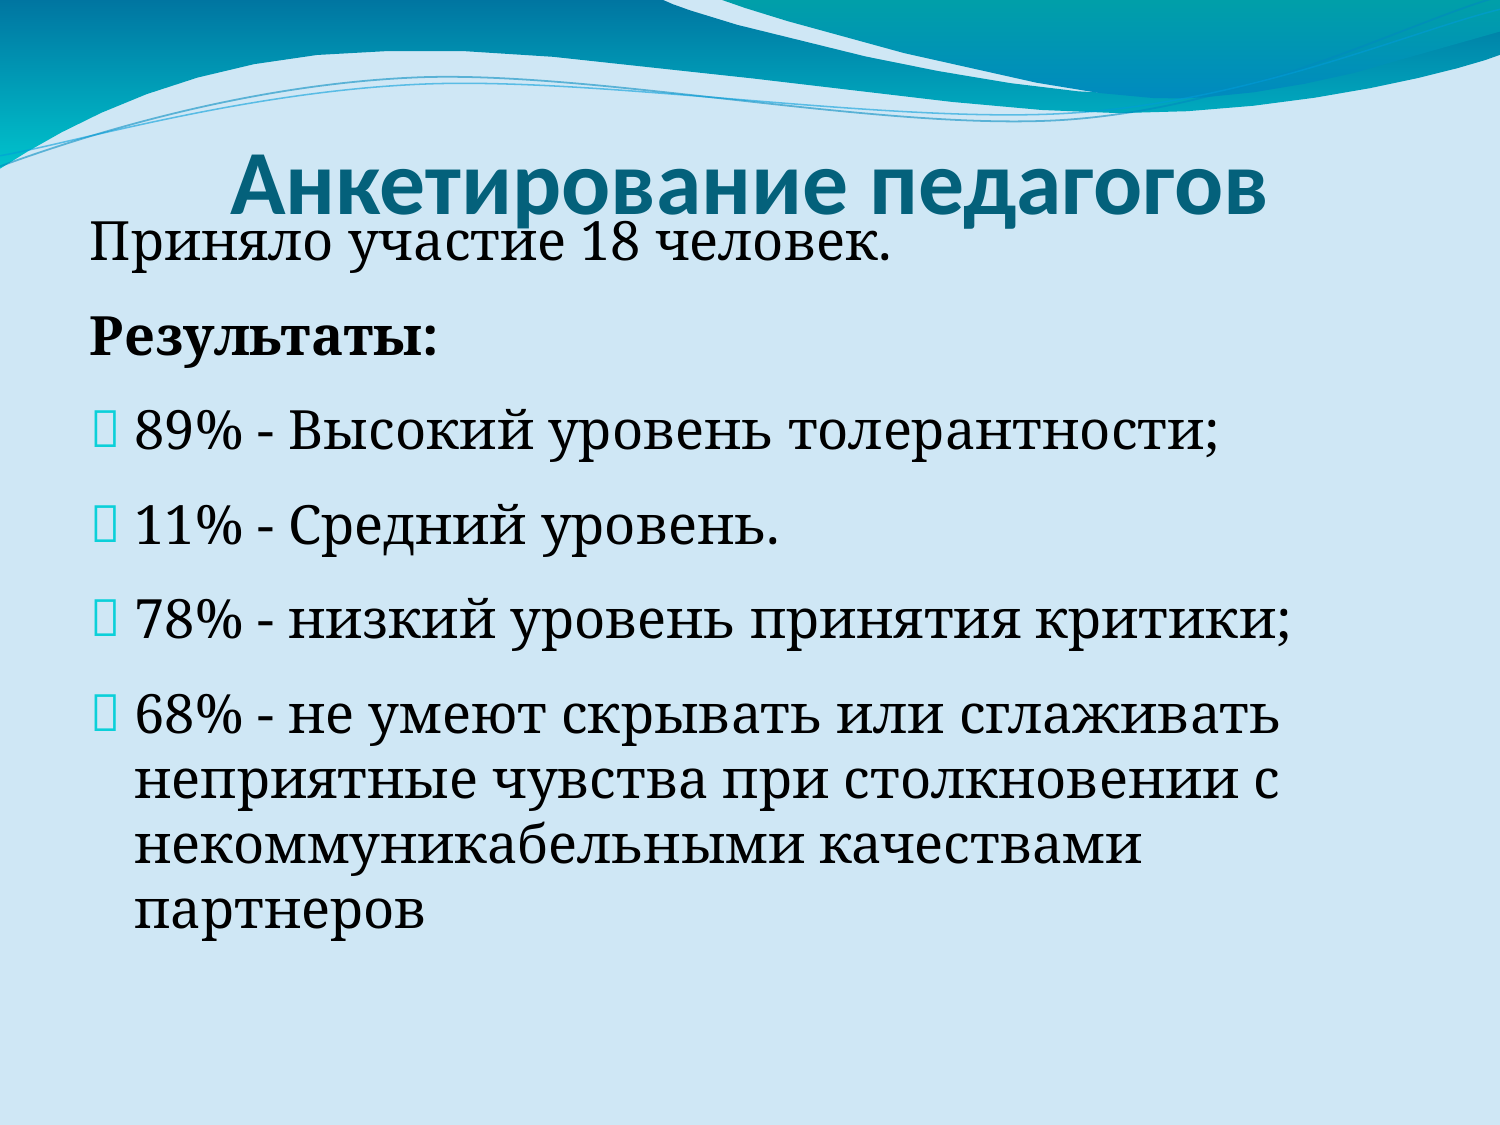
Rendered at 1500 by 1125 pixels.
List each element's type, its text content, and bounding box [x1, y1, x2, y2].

title Анкетирование педагогов [75, 115, 1425, 199]
list Приняло участие 18 человек. Результаты: 89% - Высокий уровень толерантности; 11% - Средний уровень. 78% - низкий уровень принятия критики; 68% - не умеют скрывать или сглаживать неприятные чувства при столкновении с некоммуникабельными качествами партнеров [75, 199, 1425, 1038]
